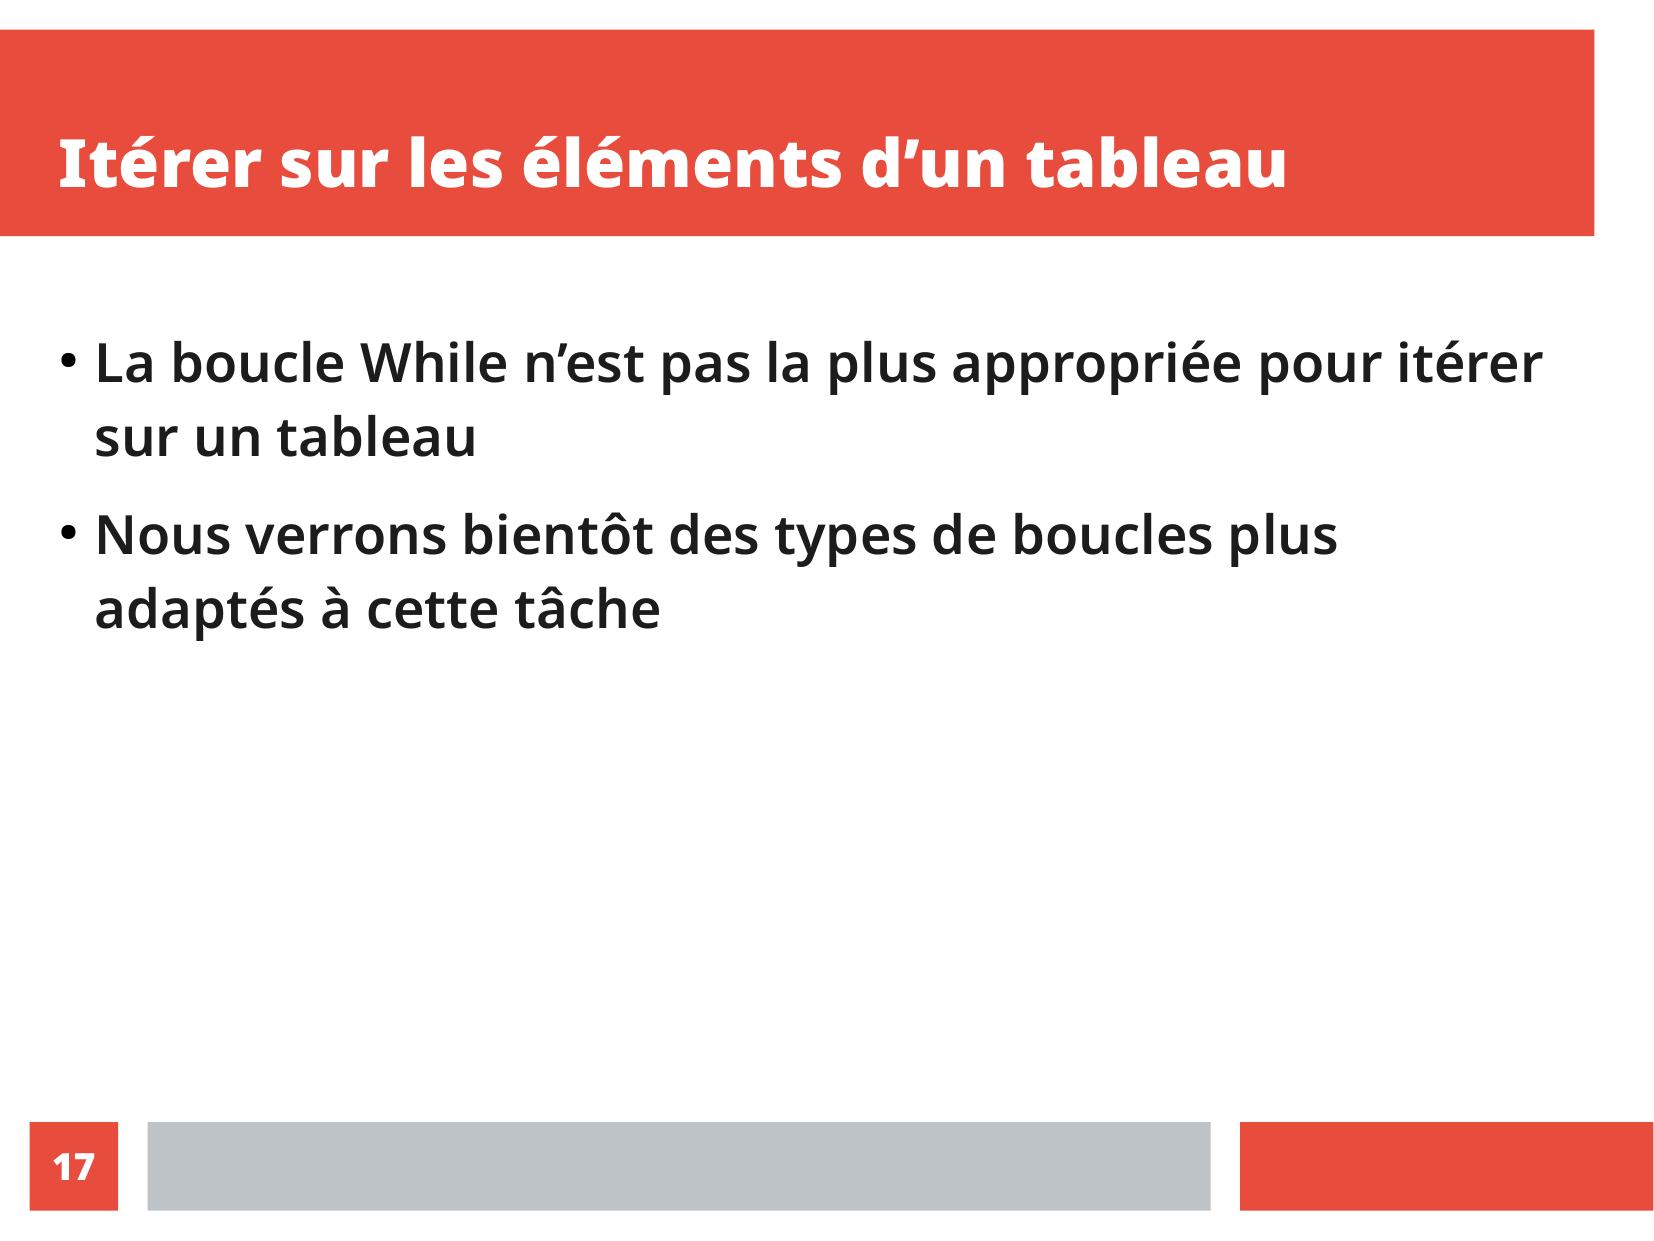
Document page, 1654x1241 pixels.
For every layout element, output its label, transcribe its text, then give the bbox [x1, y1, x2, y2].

list La boucle While n’est pas la plus appropriée pour itérer sur un tableau Nous verrons bientôt des types de boucles plus adaptés à cette tâche [59, 324, 1565, 1093]
title Itérer sur les éléments d’un tableau [59, 59, 1595, 207]
